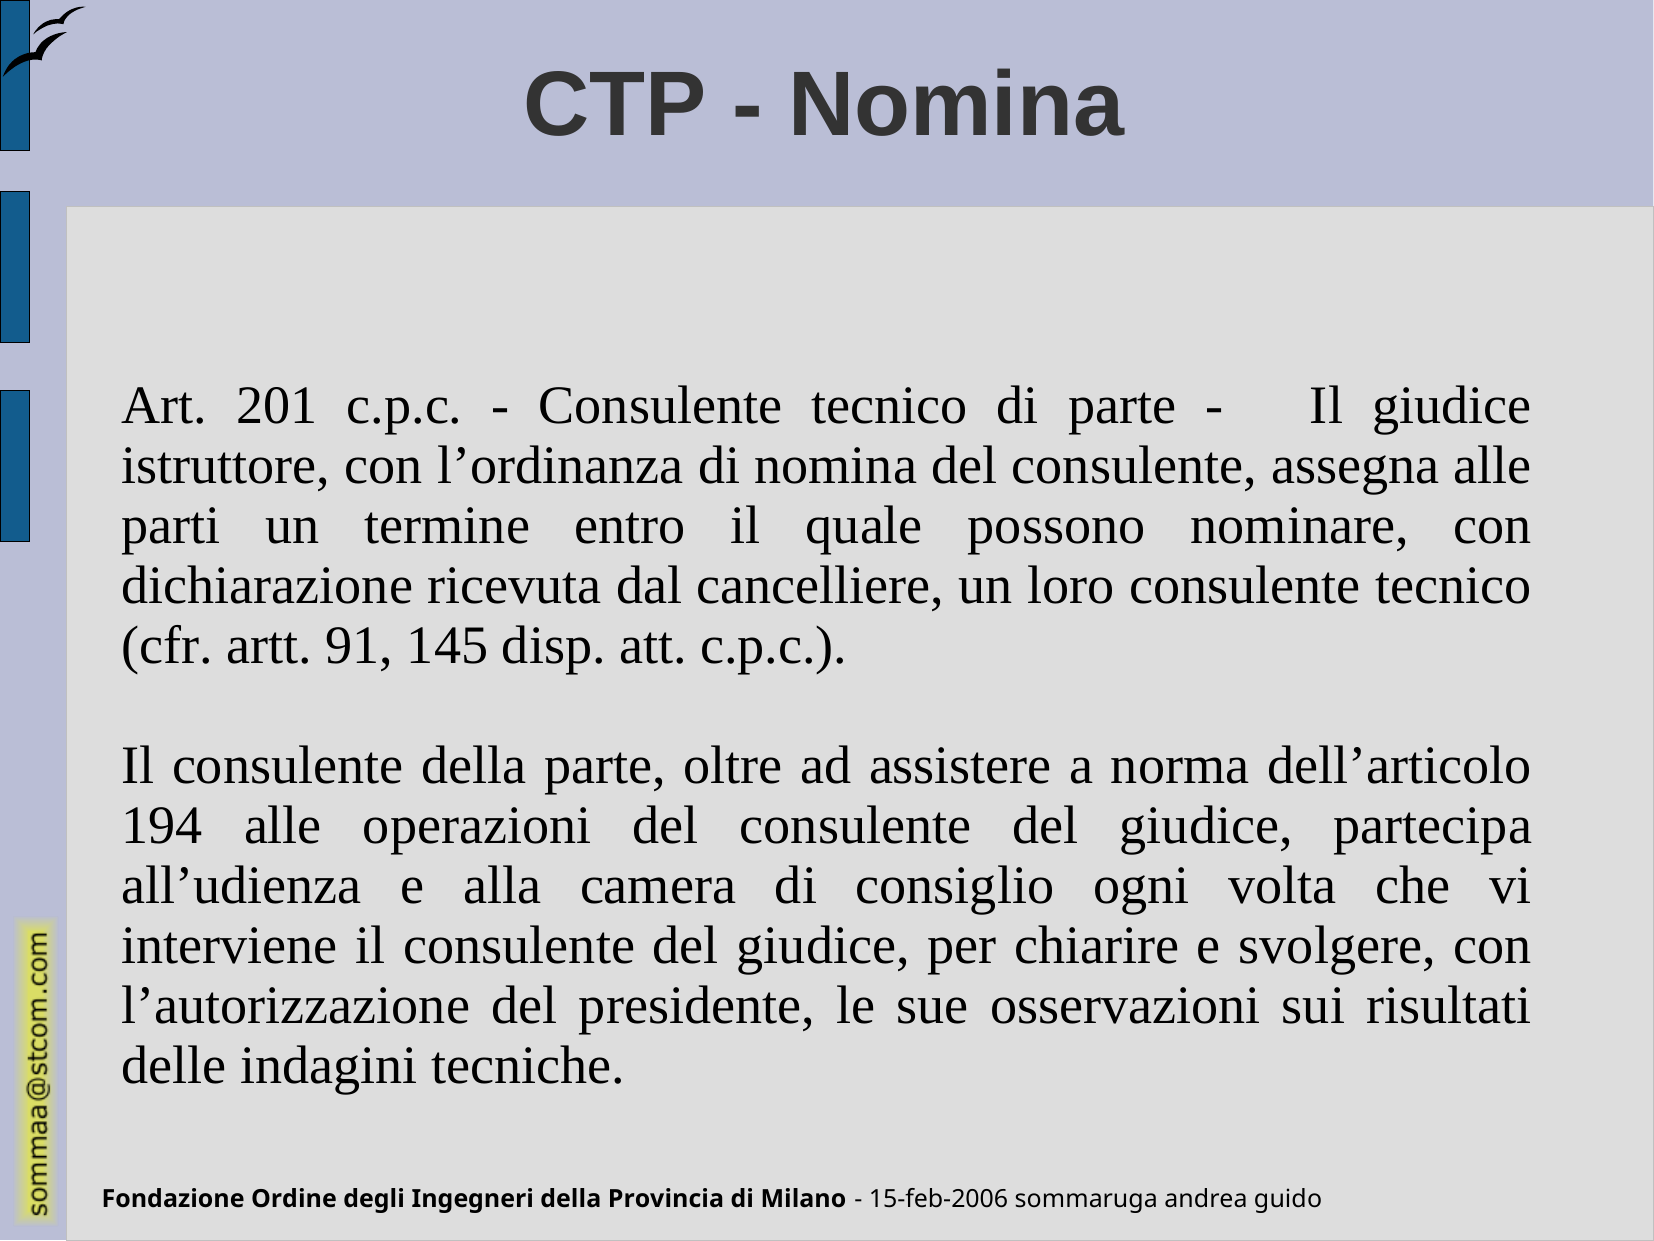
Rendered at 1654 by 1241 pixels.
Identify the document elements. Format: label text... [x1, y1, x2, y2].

title CTP - Nomina [118, 0, 1531, 208]
subtitle Art. 201 c.p.c. - Consulente tecnico di parte - Il giudice istruttore, con l’ordinanza di nomina del consulente, assegna alle parti un termine entro il quale possono nominare, con dichiarazione ricevuta dal cancelliere, un loro consulente tecnico (cfr. artt. 91, 145 disp. att. c.p.c.). Il consulente della parte, oltre ad assistere a norma dell’articolo 194 alle operazioni del consulente del giudice, partecipa all’udienza e alla camera di consiglio ogni volta che vi interviene il consulente del giudice, per chiarire e svolgere, con l’autorizzazione del presidente, le sue osservazioni sui risultati delle indagini tecniche. [121, 344, 1534, 1127]
picture [12, 915, 60, 1228]
